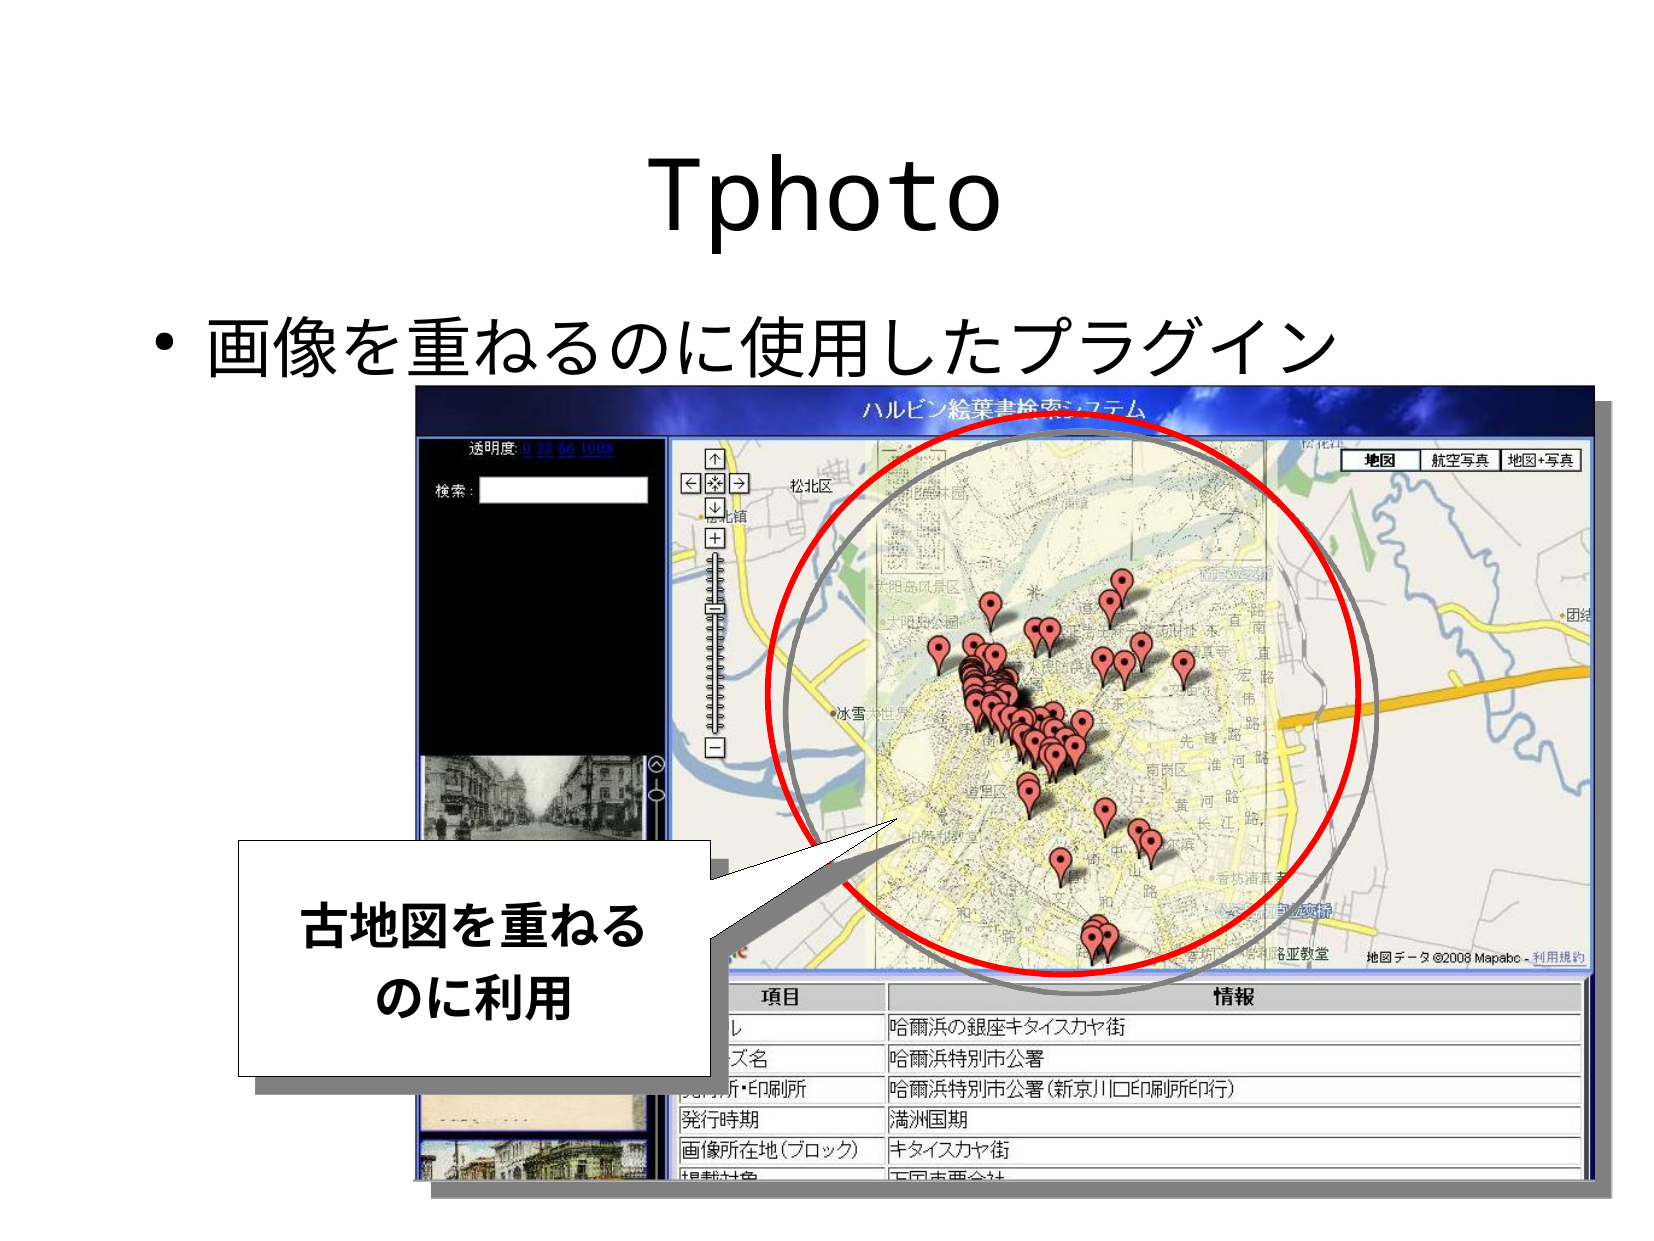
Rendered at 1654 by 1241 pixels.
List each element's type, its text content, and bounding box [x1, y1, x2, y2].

picture [771, 417, 1218, 822]
picture [413, 383, 1595, 1182]
picture [789, 435, 1355, 971]
picture [921, 574, 1374, 991]
list 画像を重ねるのに使用したプラグイン [134, 295, 1516, 1133]
text_box 古地図を重ねる のに利用 [238, 818, 897, 1077]
title Tphoto [118, 117, 1531, 266]
